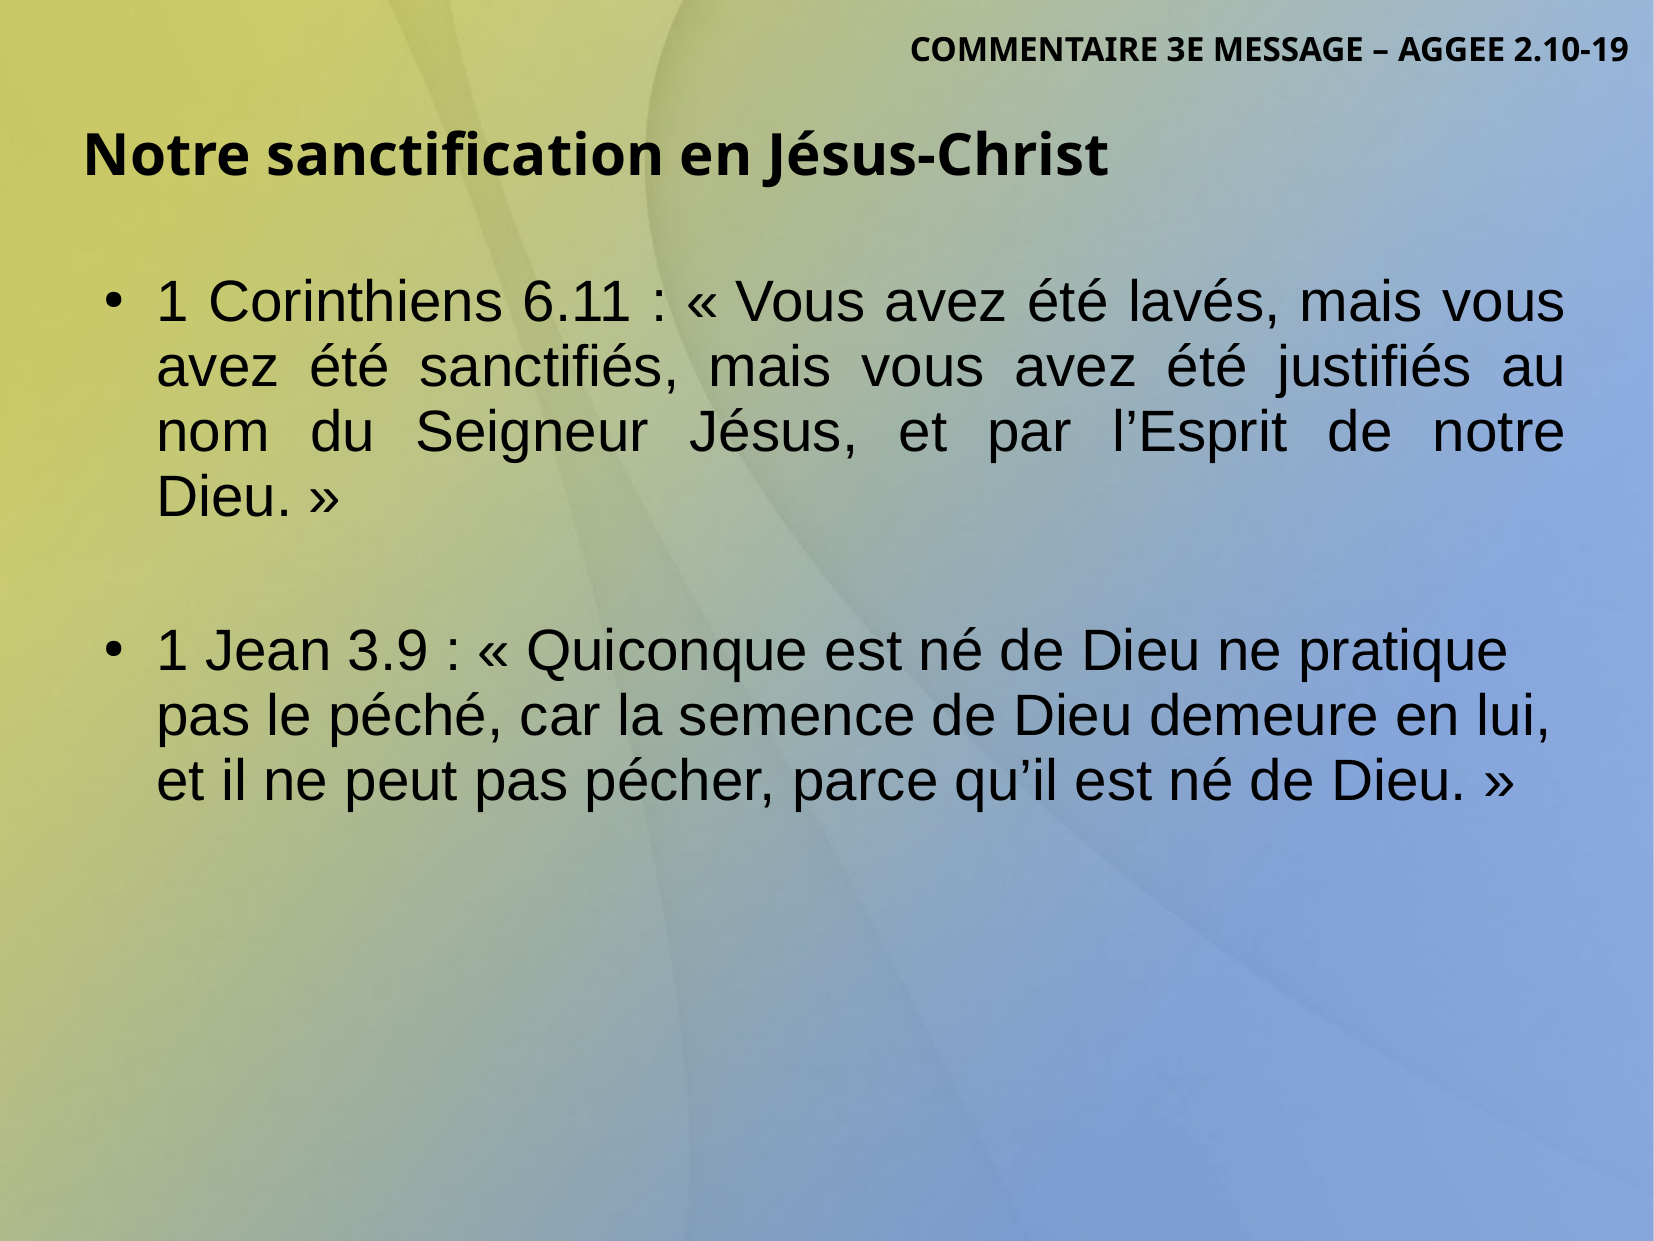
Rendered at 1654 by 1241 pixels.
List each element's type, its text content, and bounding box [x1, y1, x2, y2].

list 1 Corinthiens 6.11 : « Vous avez été lavés, mais vous avez été sanctifiés, mais vous avez été justifiés au nom du Seigneur Jésus, et par l’Esprit de notre Dieu. » 1 Jean 3.9 : « Quiconque est né de Dieu ne pratique pas le péché, car la semence de Dieu demeure en lui, et il ne peut pas pécher, parce qu’il est né de Dieu. » [82, 265, 1571, 910]
title Notre sanctification en Jésus-Christ [82, 49, 1595, 257]
picture [0, 0, 1654, 1241]
title COMMENTAIRE 3E MESSAGE – AGGEE 2.10-19 [738, 14, 1630, 83]
